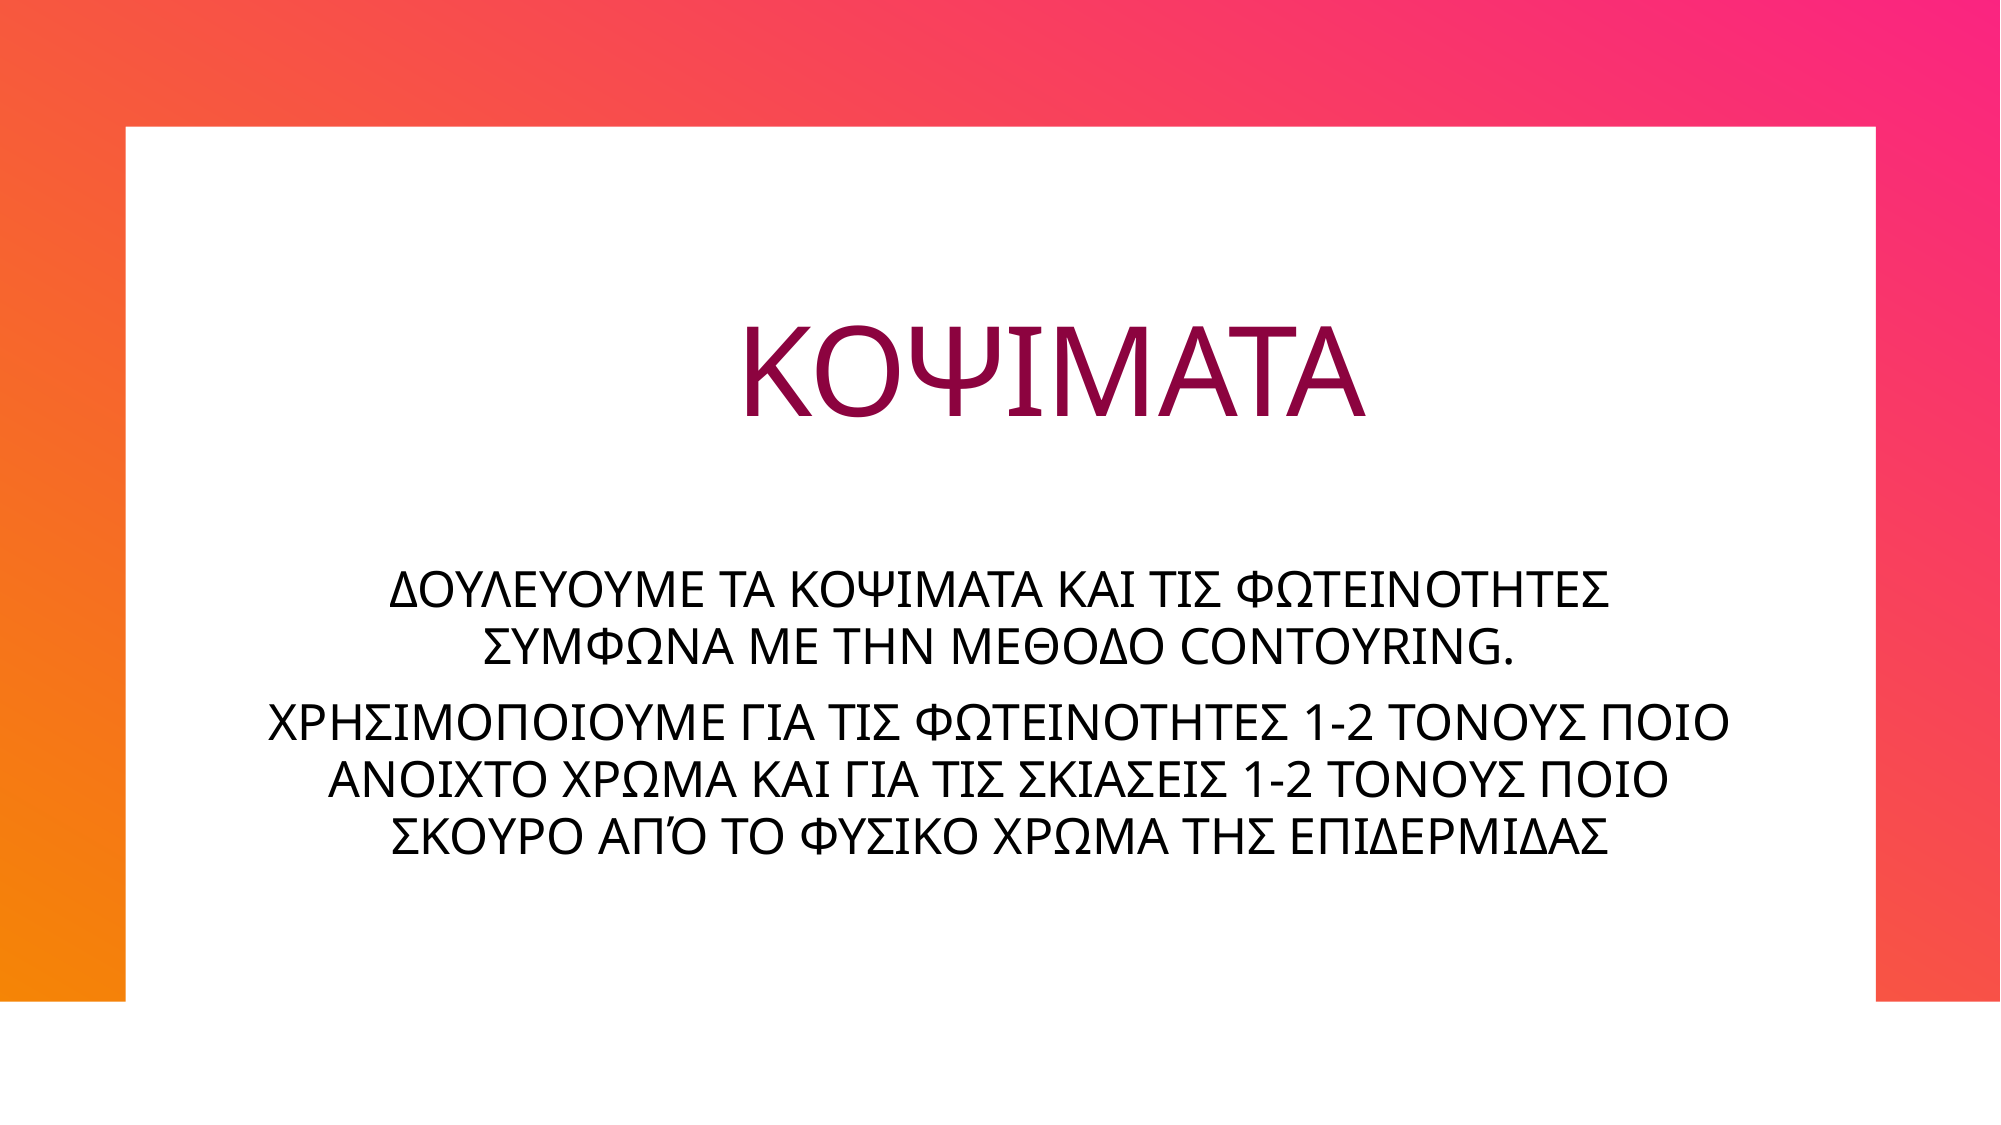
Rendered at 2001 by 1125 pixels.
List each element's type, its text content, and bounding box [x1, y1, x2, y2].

title ΚΟΨΙΜΑΤΑ [686, 293, 1416, 453]
subtitle ΔΟΥΛΕΥΟΥΜΕ ΤΑ ΚΟΨΙΜΑΤΑ ΚΑΙ ΤΙΣ ΦΩΤΕΙΝΟΤΗΤΕΣ ΣΥΜΦΩΝΑ ΜΕ ΤΗΝ ΜΕΘΟΔΟ CONTOYRING. ΧΡΗΣΙΜΟΠΟΙΟΥΜΕ ΓΙΑ ΤΙΣ ΦΩΤΕΙΝΟΤΗΤΕΣ 1-2 ΤΟΝΟΥΣ ΠΟΙΟ ΑΝΟΙΧΤΟ ΧΡΩΜΑ ΚΑΙ ΓΙΑ ΤΙΣ ΣΚΙΑΣΕΙΣ 1-2 ΤΟΝΟΥΣ ΠΟΙΟ ΣΚΟΥΡΟ ΑΠΌ ΤΟ ΦΥΣΙΚΟ ΧΡΩΜΑ ΤΗΣ ΕΠΙΔΕΡΜΙΔΑΣ [249, 554, 1750, 888]
